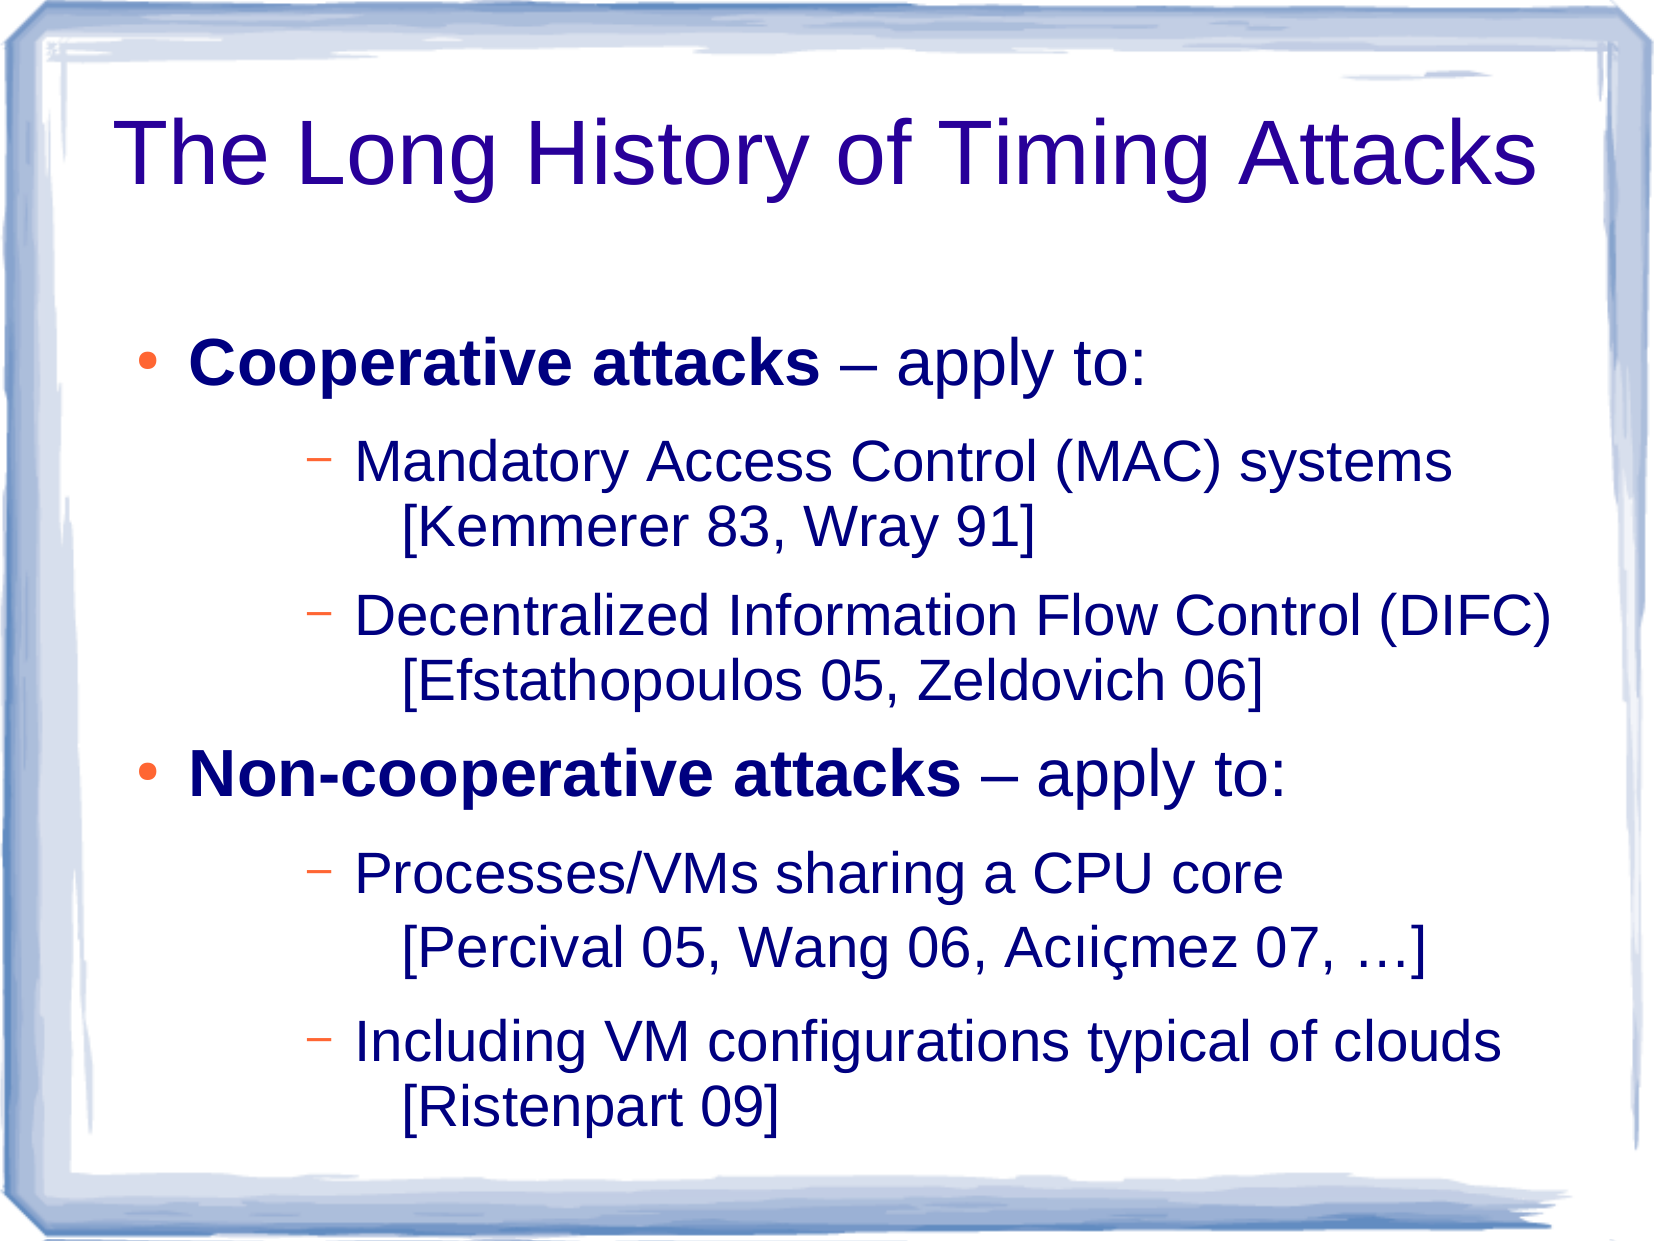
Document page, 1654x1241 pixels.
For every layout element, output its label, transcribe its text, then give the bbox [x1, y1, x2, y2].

picture [0, 0, 1654, 1241]
list Cooperative attacks – apply to: Mandatory Access Control (MAC) systems [Kemmerer 83, Wray 91] Decentralized Information Flow Control (DIFC) [Efstathopoulos 05, Zeldovich 06] Non-cooperative attacks – apply to: Processes/VMs sharing a CPU core [Percival 05, Wang 06, Acıiҫmez 07, …] Including VM configurations typical of clouds [Ristenpart 09] [118, 324, 1571, 1128]
title The Long History of Timing Attacks [82, 49, 1571, 257]
